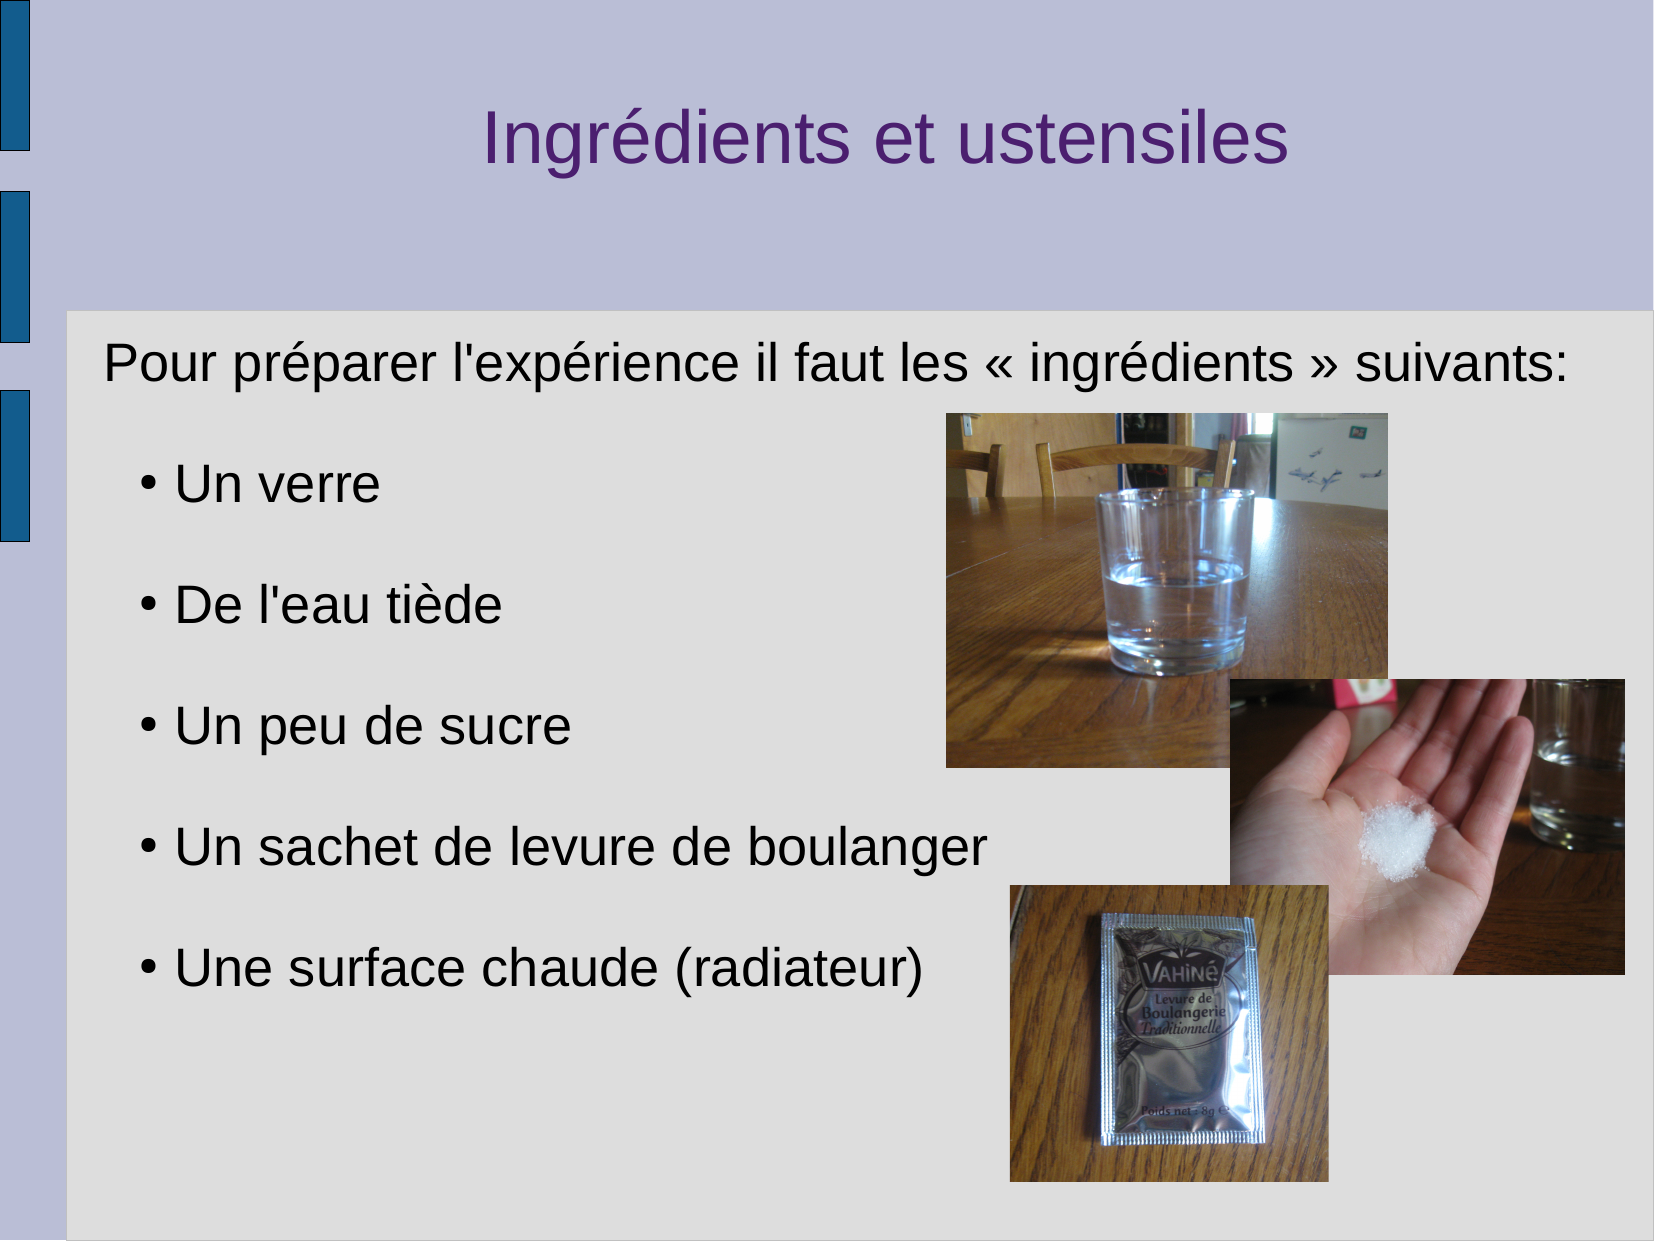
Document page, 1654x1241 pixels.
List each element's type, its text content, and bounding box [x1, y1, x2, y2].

text_box Ingrédients et ustensiles [324, 88, 1447, 188]
text_box Pour préparer l'expérience il faut les « ingrédients » suivants: Un verre De l'eau tiède Un peu de sucre Un sachet de levure de boulanger Une surface chaude (radiateur) [88, 324, 1654, 1006]
picture [946, 413, 1625, 1182]
